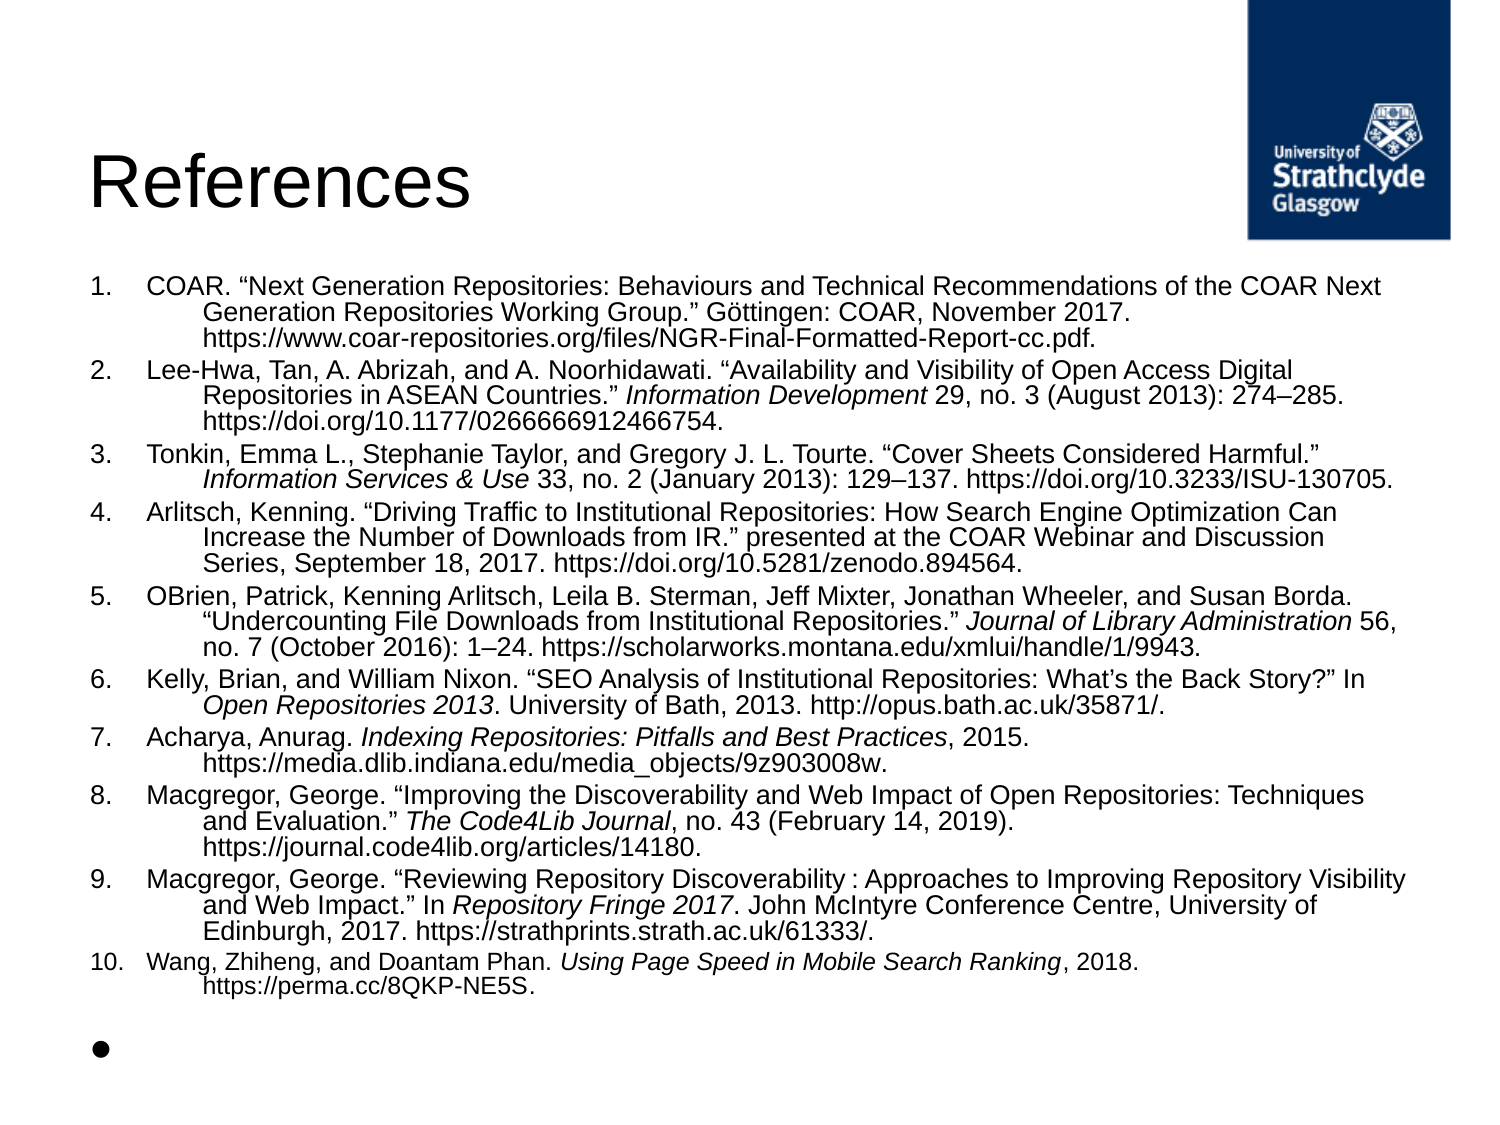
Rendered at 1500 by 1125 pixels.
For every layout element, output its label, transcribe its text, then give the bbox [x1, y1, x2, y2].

list COAR. “Next Generation Repositories: Behaviours and Technical Recommendations of the COAR Next Generation Repositories Working Group.” Göttingen: COAR, November 2017. https://www.coar-repositories.org/files/NGR-Final-Formatted-Report-cc.pdf. Lee-Hwa, Tan, A. Abrizah, and A. Noorhidawati. “Availability and Visibility of Open Access Digital Repositories in ASEAN Countries.” Information Development 29, no. 3 (August 2013): 274–285. https://doi.org/10.1177/0266666912466754. Tonkin, Emma L., Stephanie Taylor, and Gregory J. L. Tourte. “Cover Sheets Considered Harmful.” Information Services & Use 33, no. 2 (January 2013): 129–137. https://doi.org/10.3233/ISU-130705. Arlitsch, Kenning. “Driving Traffic to Institutional Repositories: How Search Engine Optimization Can Increase the Number of Downloads from IR.” presented at the COAR Webinar and Discussion Series, September 18, 2017. https://doi.org/10.5281/zenodo.894564. OBrien, Patrick, Kenning Arlitsch, Leila B. Sterman, Jeff Mixter, Jonathan Wheeler, and Susan Borda. “Undercounting File Downloads from Institutional Repositories.” Journal of Library Administration 56, no. 7 (October 2016): 1–24. https://scholarworks.montana.edu/xmlui/handle/1/9943. Kelly, Brian, and William Nixon. “SEO Analysis of Institutional Repositories: What’s the Back Story?” In Open Repositories 2013. University of Bath, 2013. http://opus.bath.ac.uk/35871/. Acharya, Anurag. Indexing Repositories: Pitfalls and Best Practices, 2015. https://media.dlib.indiana.edu/media_objects/9z903008w. Macgregor, George. “Improving the Discoverability and Web Impact of Open Repositories: Techniques and Evaluation.” The Code4Lib Journal, no. 43 (February 14, 2019). https://journal.code4lib.org/articles/14180. Macgregor, George. “Reviewing Repository Discoverability : Approaches to Improving Repository Visibility and Web Impact.” In Repository Fringe 2017. John McIntyre Conference Centre, University of Edinburgh, 2017. https://strathprints.strath.ac.uk/61333/. Wang, Zhiheng, and Doantam Phan. Using Page Speed in Mobile Search Ranking, 2018. https://perma.cc/8QKP-NE5S. [75, 267, 1426, 1095]
title References [73, 125, 1420, 244]
